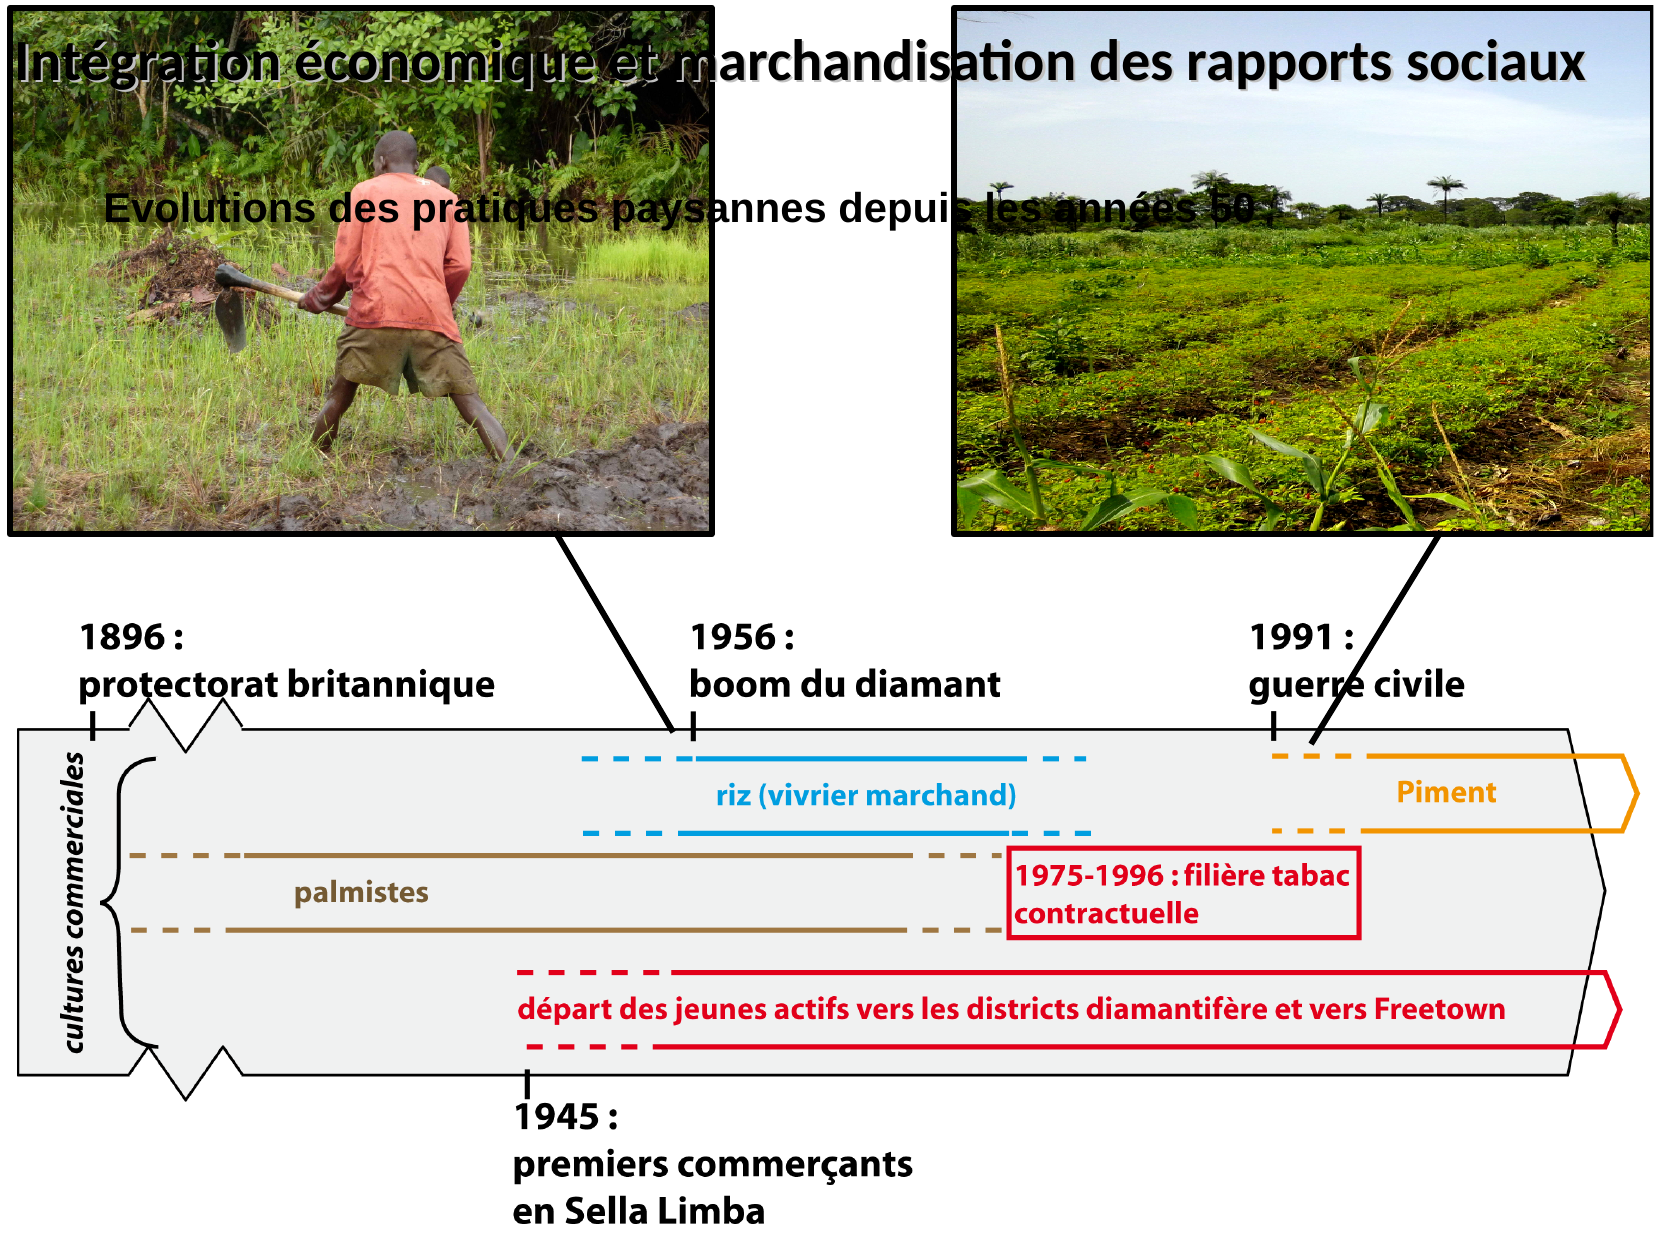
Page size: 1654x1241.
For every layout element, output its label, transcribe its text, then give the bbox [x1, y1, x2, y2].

text_box Intégration économique et marchandisation des rapports sociaux [0, 0, 1654, 87]
picture [12, 87, 709, 532]
text_box Evolutions des pratiques paysannes depuis les années 50 [88, 177, 1270, 240]
picture [0, 614, 1654, 1239]
picture [956, 87, 1651, 532]
